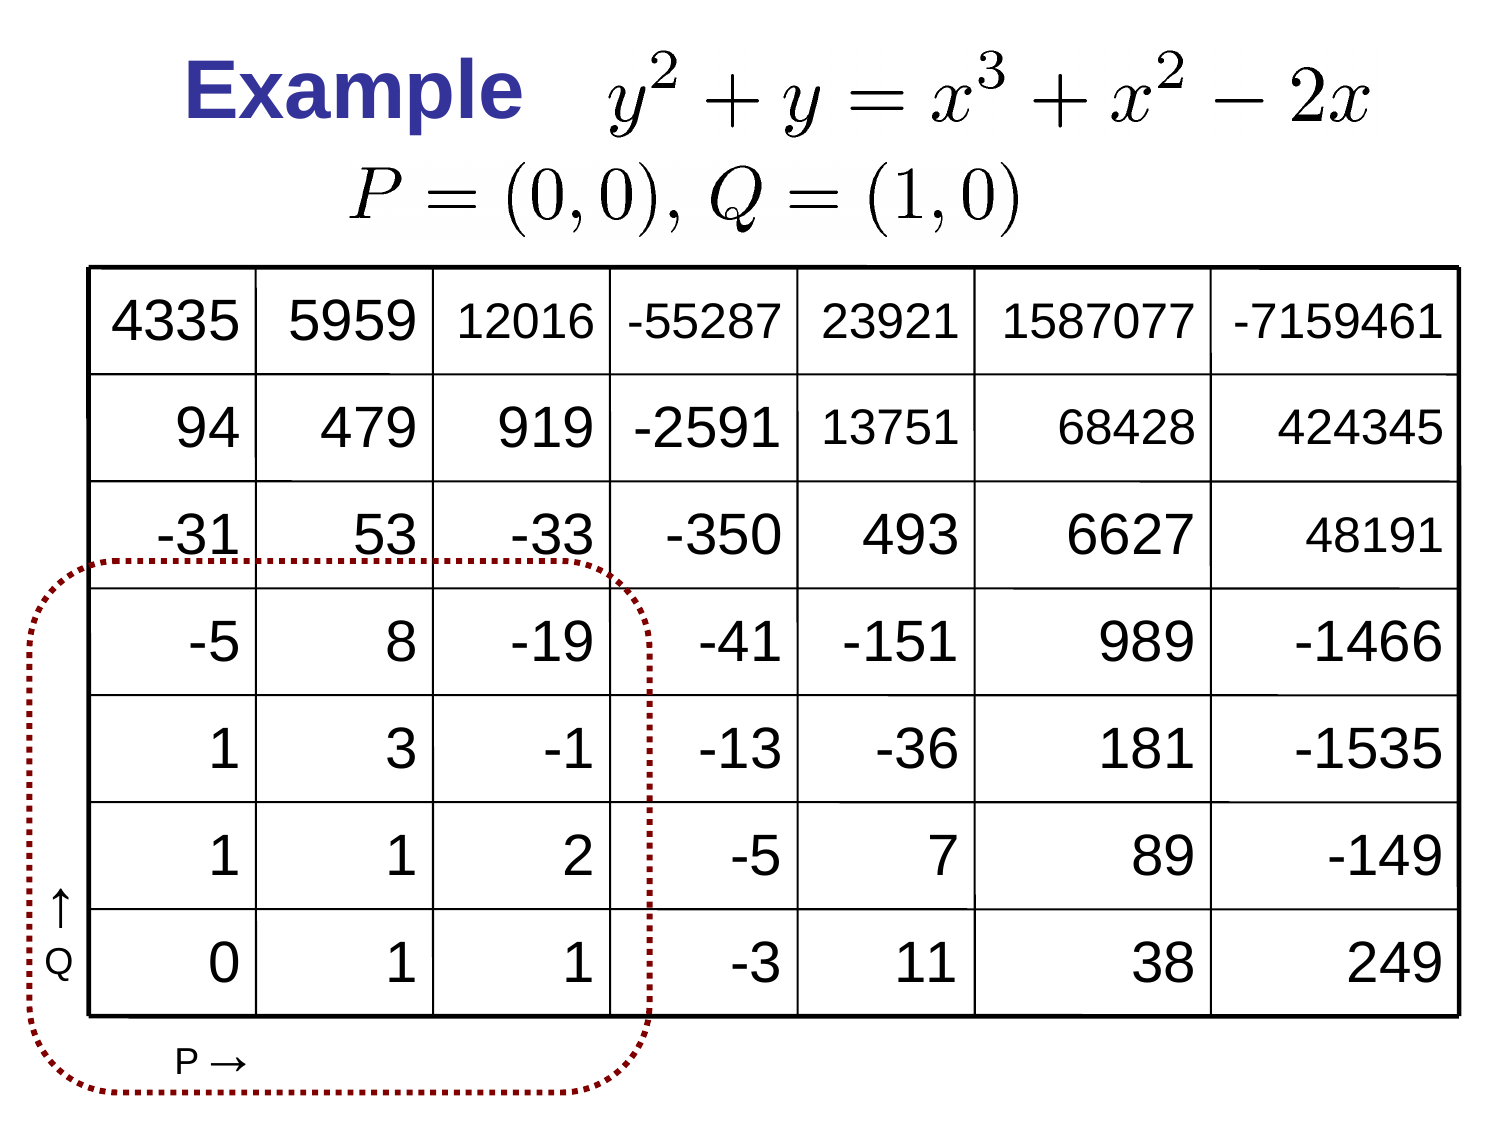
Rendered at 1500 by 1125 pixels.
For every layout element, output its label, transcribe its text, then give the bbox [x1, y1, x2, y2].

text_box P→ [159, 1014, 273, 1096]
text_box -33 [434, 483, 608, 587]
text_box -13 [612, 697, 796, 801]
text_box -5 [91, 590, 254, 694]
text_box 919 [434, 376, 608, 480]
text_box 68428 [976, 376, 1209, 480]
text_box ↑ Q [29, 857, 93, 991]
text_box 48191 [1212, 483, 1456, 587]
text_box -55287 [611, 270, 796, 373]
text_box -5 [612, 804, 796, 908]
text_box 0 [92, 911, 254, 1013]
text_box 3 [257, 697, 431, 801]
text_box 4335 [91, 270, 254, 373]
text_box 94 [91, 376, 254, 480]
text_box 12016 [434, 270, 608, 373]
text_box -36 [799, 697, 973, 801]
text_box 6627 [976, 483, 1209, 587]
text_box 1 [257, 911, 432, 1013]
text_box 2 [435, 804, 609, 908]
text_box 38 [976, 911, 1209, 1014]
text_box -1 [434, 697, 609, 801]
text_box -19 [434, 590, 609, 694]
text_box 89 [976, 804, 1209, 908]
text_box 1 [92, 804, 254, 908]
text_box 1 [92, 697, 254, 801]
picture [348, 160, 1022, 242]
text_box -2591 [611, 376, 796, 480]
text_box 1 [257, 804, 431, 908]
text_box -7159461 [1212, 270, 1456, 373]
text_box 23921 [799, 270, 973, 373]
text_box 479 [257, 376, 431, 480]
picture [608, 42, 1377, 139]
text_box 13751 [799, 376, 973, 480]
title Example [64, 30, 644, 149]
text_box 424345 [1212, 376, 1456, 480]
text_box -149 [1212, 804, 1456, 908]
text_box 11 [799, 911, 973, 1013]
text_box -1535 [1212, 697, 1456, 801]
text_box 989 [976, 590, 1209, 694]
text_box 53 [257, 483, 431, 587]
text_box 7 [799, 804, 973, 908]
text_box -41 [612, 590, 796, 694]
text_box 181 [976, 697, 1209, 801]
text_box 8 [257, 590, 431, 694]
text_box 1587077 [976, 270, 1209, 373]
text_box -151 [799, 590, 973, 694]
text_box -31 [91, 483, 254, 587]
text_box 1 [435, 911, 609, 1013]
text_box -3 [612, 911, 796, 1013]
text_box 493 [799, 483, 973, 587]
text_box 249 [1212, 911, 1456, 1014]
text_box -1466 [1212, 590, 1456, 694]
text_box 5959 [257, 270, 431, 373]
text_box -350 [612, 483, 796, 587]
